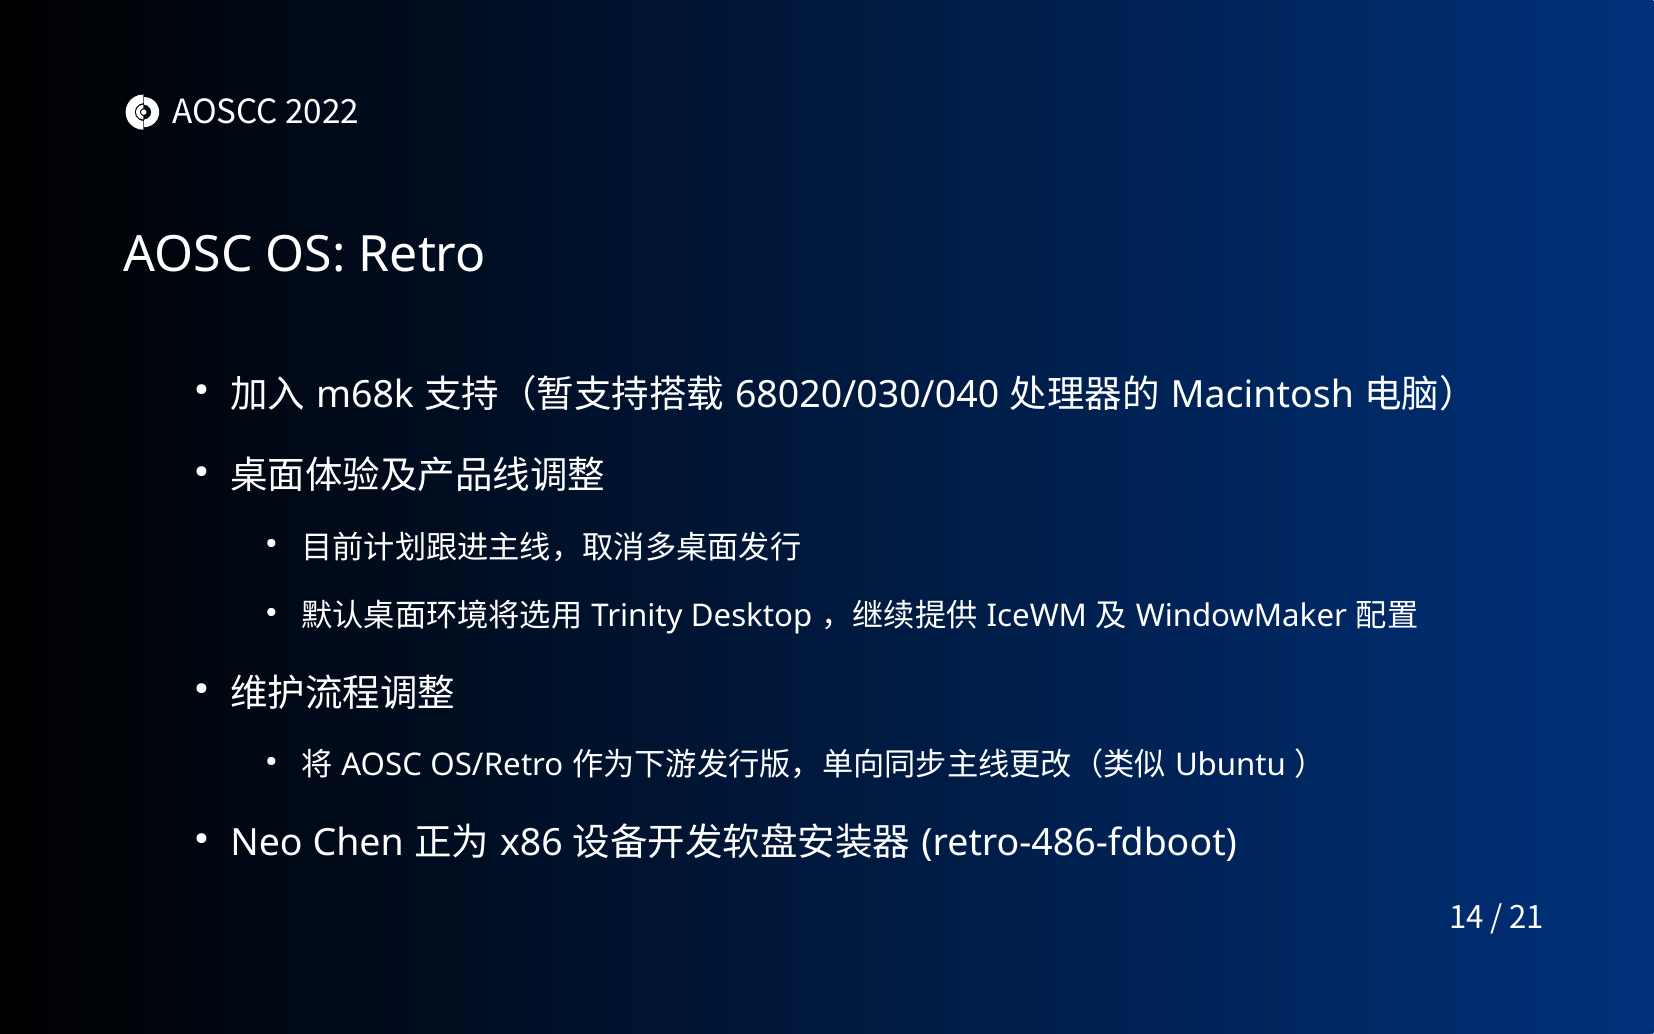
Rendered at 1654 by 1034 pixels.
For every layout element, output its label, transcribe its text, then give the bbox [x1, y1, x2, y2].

text_box <编号> / 21 [1086, 885, 1560, 957]
picture [118, 88, 167, 136]
text_box 加入m68k支持（暂支持搭载68020/030/040处理器的Macintosh电脑） 桌面体验及产品线调整 目前计划跟进主线，取消多桌面发行 默认桌面环境将选用Trinity Desktop，继续提供IceWM及WindowMaker配置 维护流程调整 将AOSC OS/Retro作为下游发行版，单向同步主线更改（类似Ubuntu） Neo Chen正为x86设备开发软盘安装器(retro-486-fdboot) [124, 336, 1536, 867]
subtitle AOSC OS: Retro [124, 218, 1536, 296]
text_box AOSCC 2022 [172, 84, 1654, 134]
